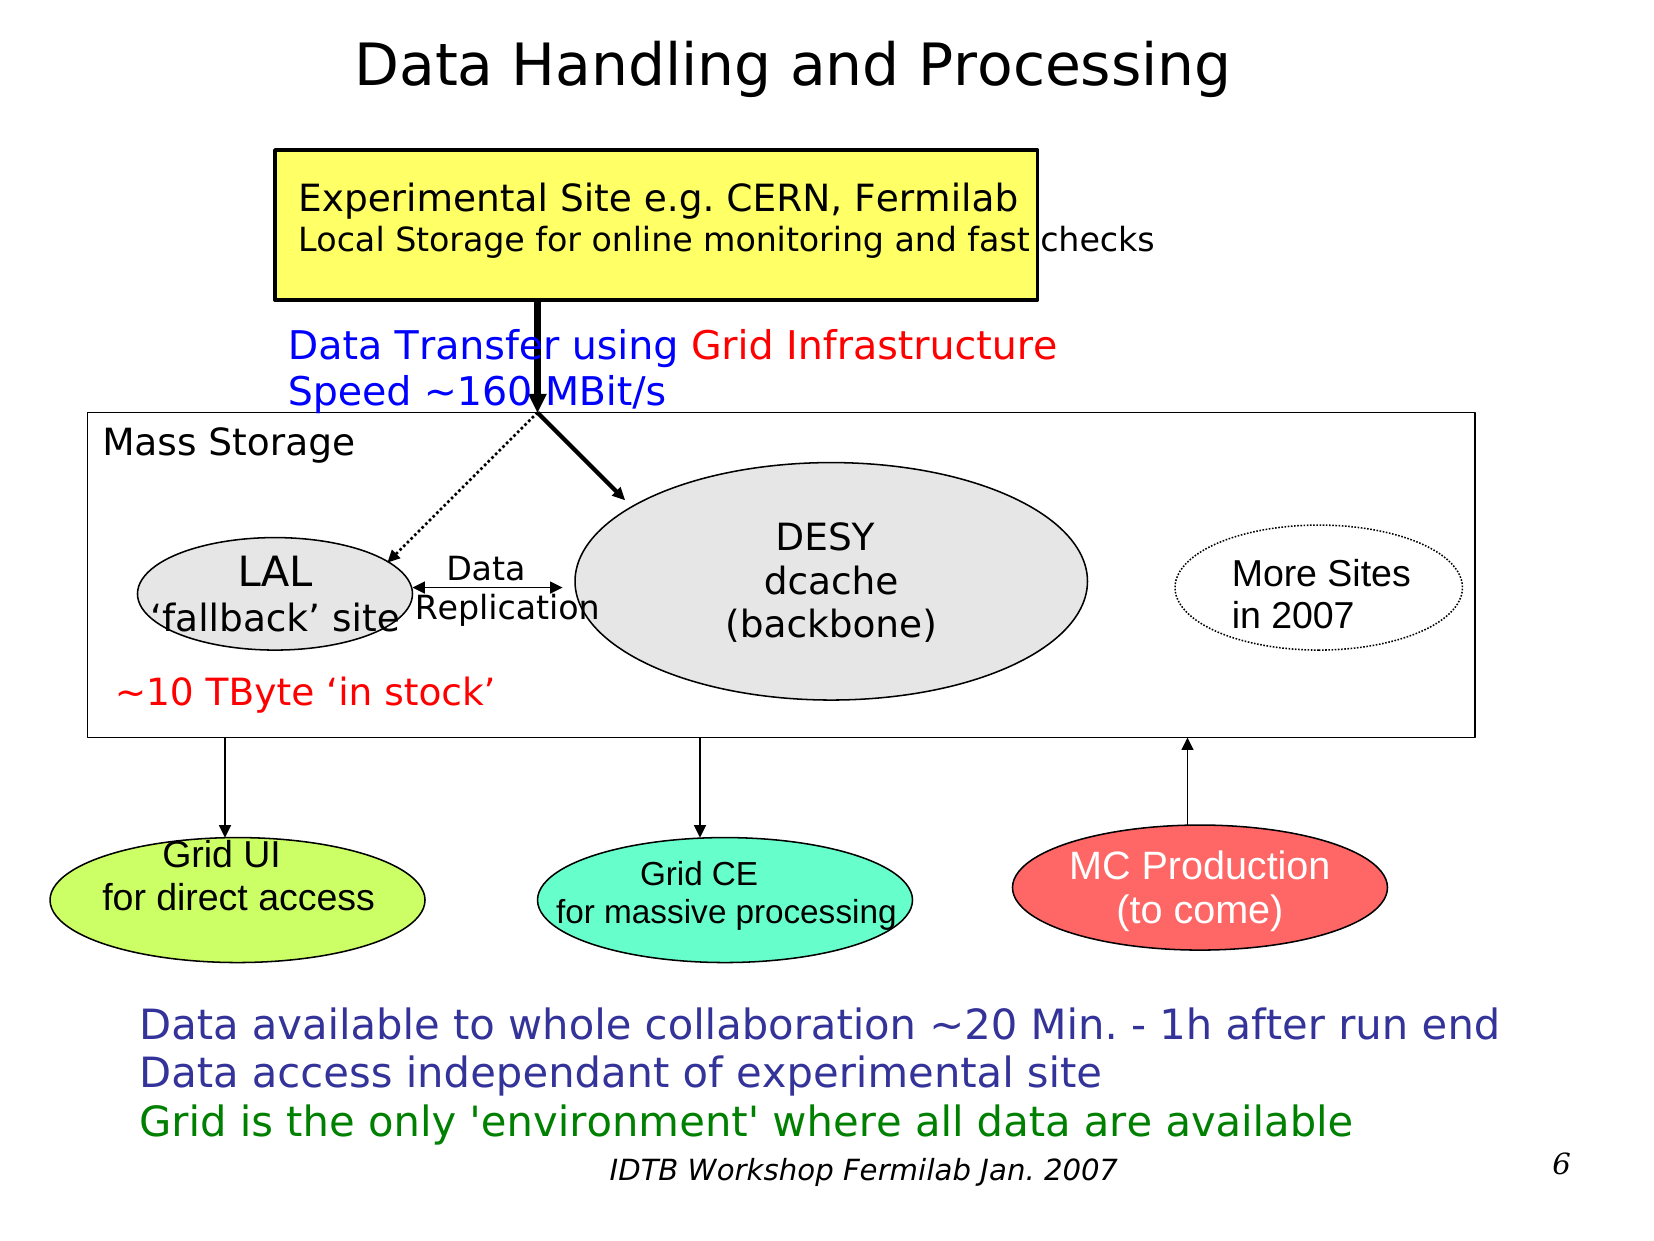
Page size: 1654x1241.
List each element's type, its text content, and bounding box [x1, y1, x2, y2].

text_box LAL ‘fallback’ site [178, 554, 372, 634]
title Data Handling and Processing [155, 8, 1431, 122]
text_box Data Replication [399, 542, 596, 638]
text_box Data Transfer using Grid Infrastructure Speed ~160 MBit/s [273, 315, 1059, 423]
text_box ~10 TByte ‘in stock’ [99, 662, 566, 738]
text_box [655, 837, 795, 842]
text_box Data available to whole collaboration ~20 Min. - 1h after run end Data access independant of experimental site Grid is the only 'environment' where all data are available [124, 992, 1397, 1114]
text_box Experimental Site e.g. CERN, Fermilab Local Storage for online monitoring and fast checks [283, 169, 1156, 285]
text_box [654, 958, 796, 963]
text_box DESY dcache (backbone) [650, 497, 1012, 665]
text_box [137, 537, 399, 651]
text_box [537, 888, 541, 913]
text_box [589, 462, 1088, 701]
text_box Grid UI for direct access [87, 825, 391, 946]
text_box More Sites in 2007 [1217, 544, 1431, 648]
text_box [110, 946, 365, 963]
text_box [50, 862, 87, 938]
text_box [391, 864, 426, 936]
text_box [1012, 825, 1388, 951]
text_box [382, 622, 395, 628]
text_box Mass Storage [87, 412, 427, 488]
text_box [382, 613, 394, 619]
text_box [275, 150, 1038, 301]
text_box Grid CE for massive processing [541, 842, 913, 958]
text_box MC Production (to come) [1068, 843, 1332, 932]
